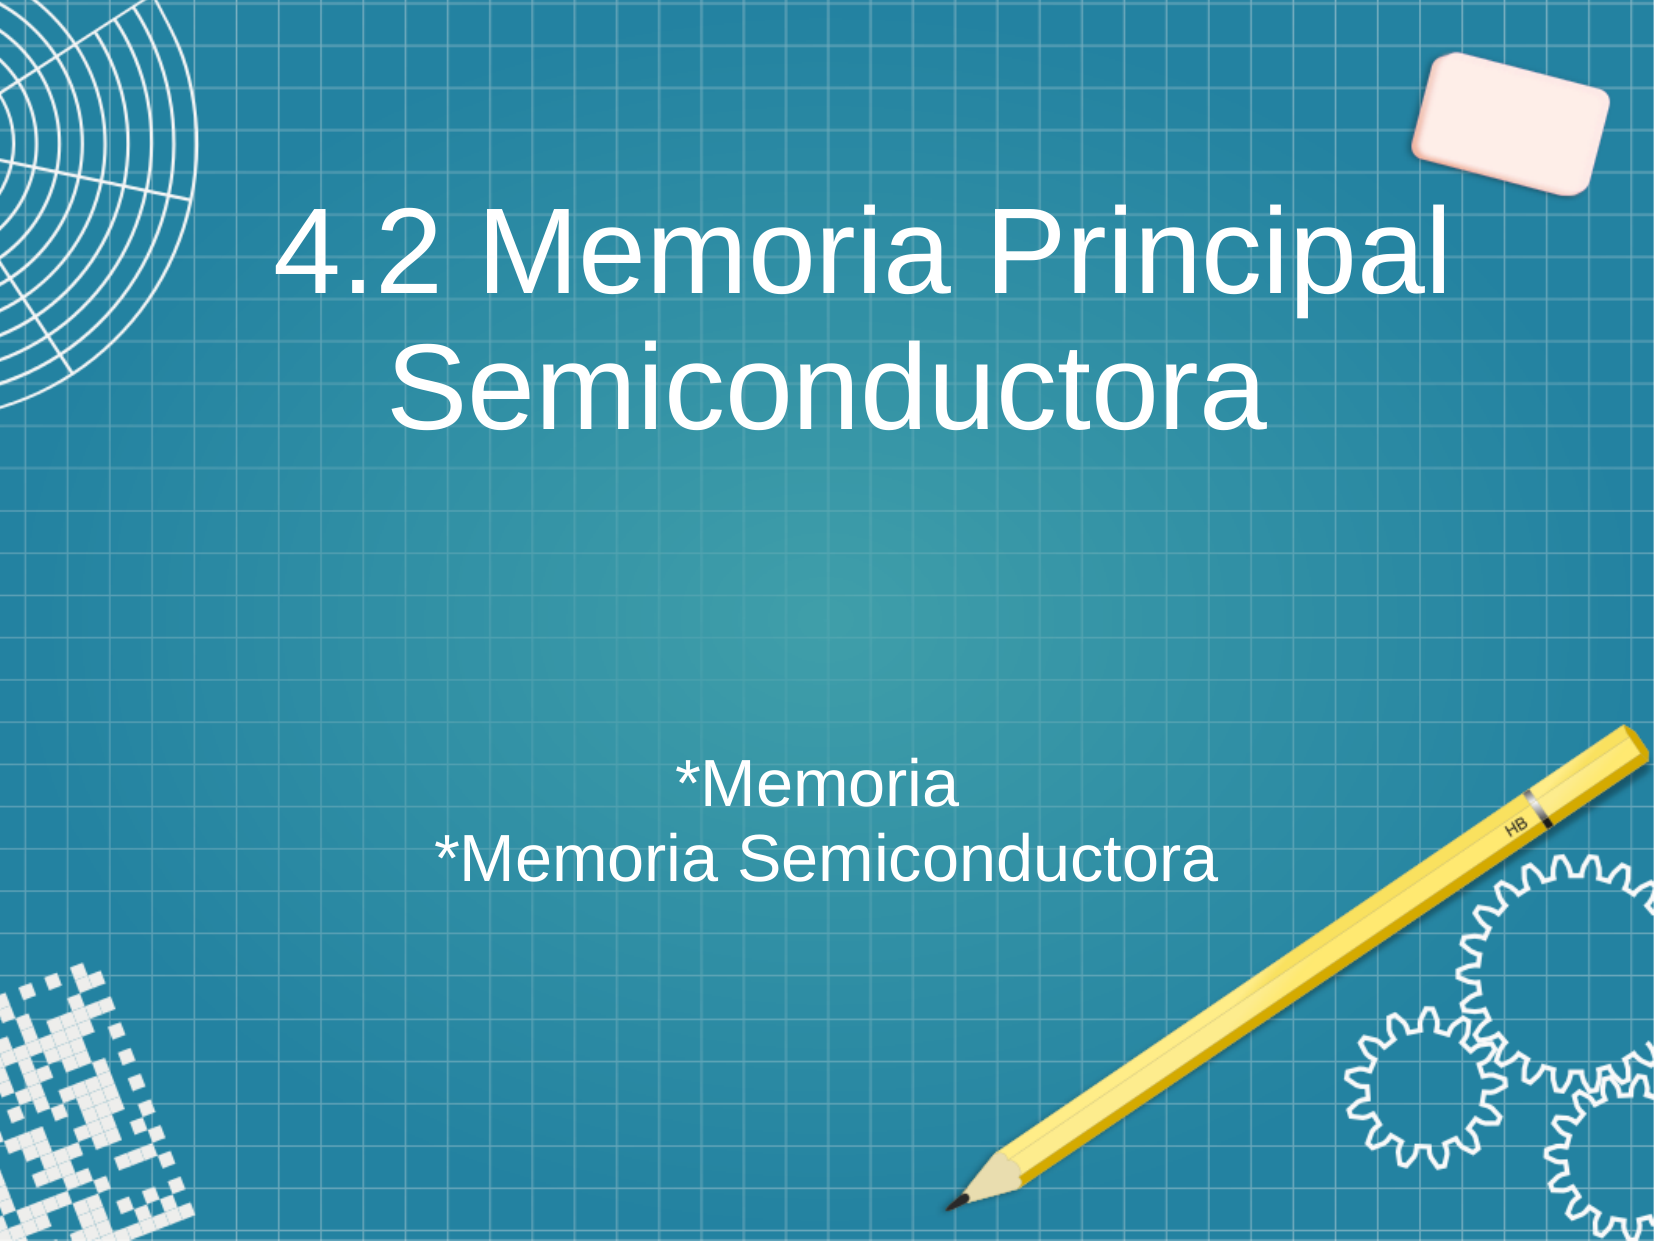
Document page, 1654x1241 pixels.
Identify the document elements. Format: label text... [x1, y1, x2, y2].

picture [0, 0, 1654, 1241]
subtitle *Memoria *Memoria Semiconductora [82, 519, 1571, 1123]
title 4.2 Memoria Principal Semiconductora [82, 166, 1571, 472]
